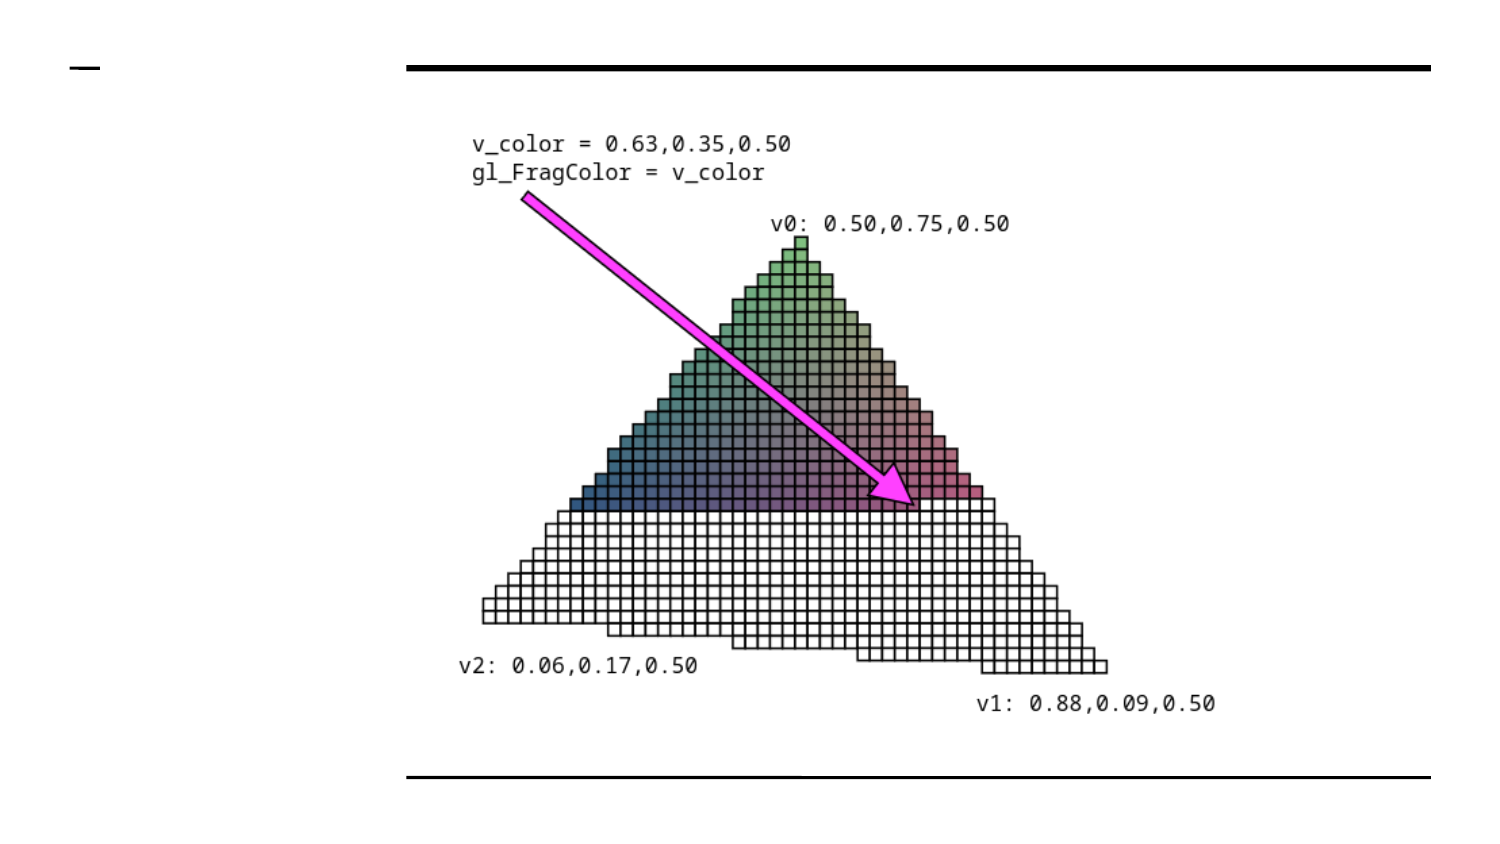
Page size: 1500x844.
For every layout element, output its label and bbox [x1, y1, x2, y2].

picture [399, 122, 1335, 745]
